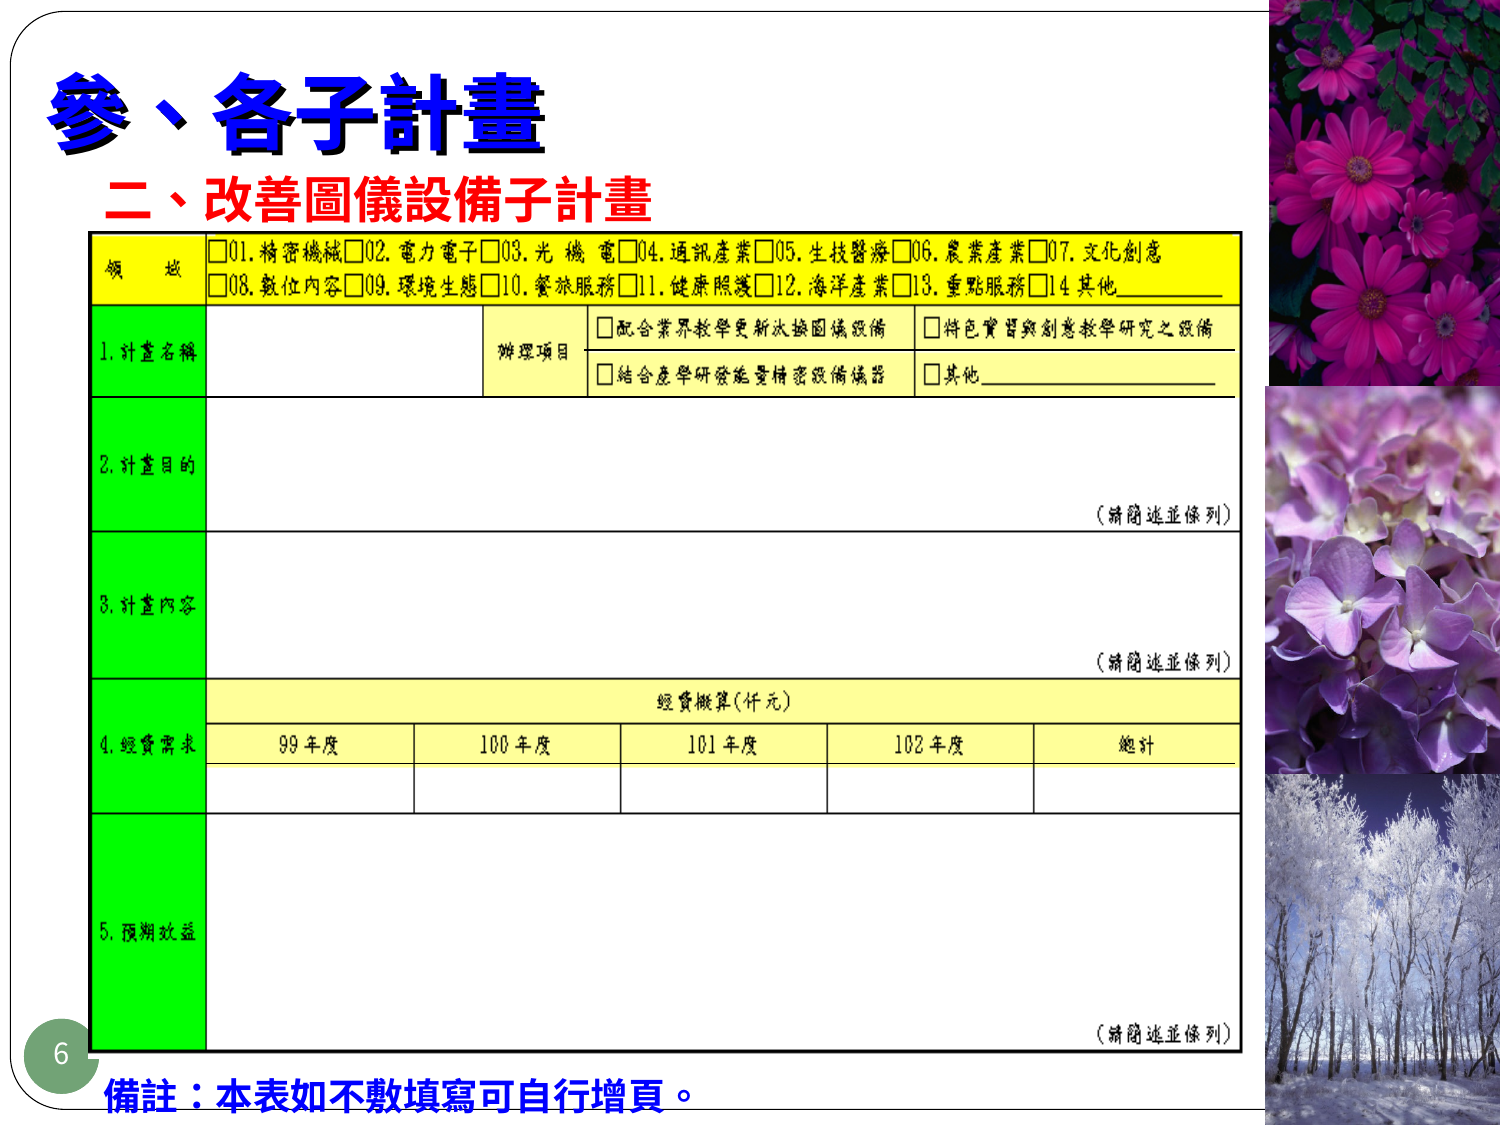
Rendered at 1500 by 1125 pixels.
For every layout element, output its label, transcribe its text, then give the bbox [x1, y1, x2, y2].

text_box <編號> [23, 1018, 99, 1094]
picture [88, 231, 1247, 1059]
text_box 二、改善圖儀設備子計畫 [88, 160, 677, 231]
text_box 備註：本表如不敷填寫可自行增頁。 [88, 1064, 719, 1125]
text_box 參、各子計畫 [29, 42, 663, 176]
picture [1265, 0, 1500, 1125]
